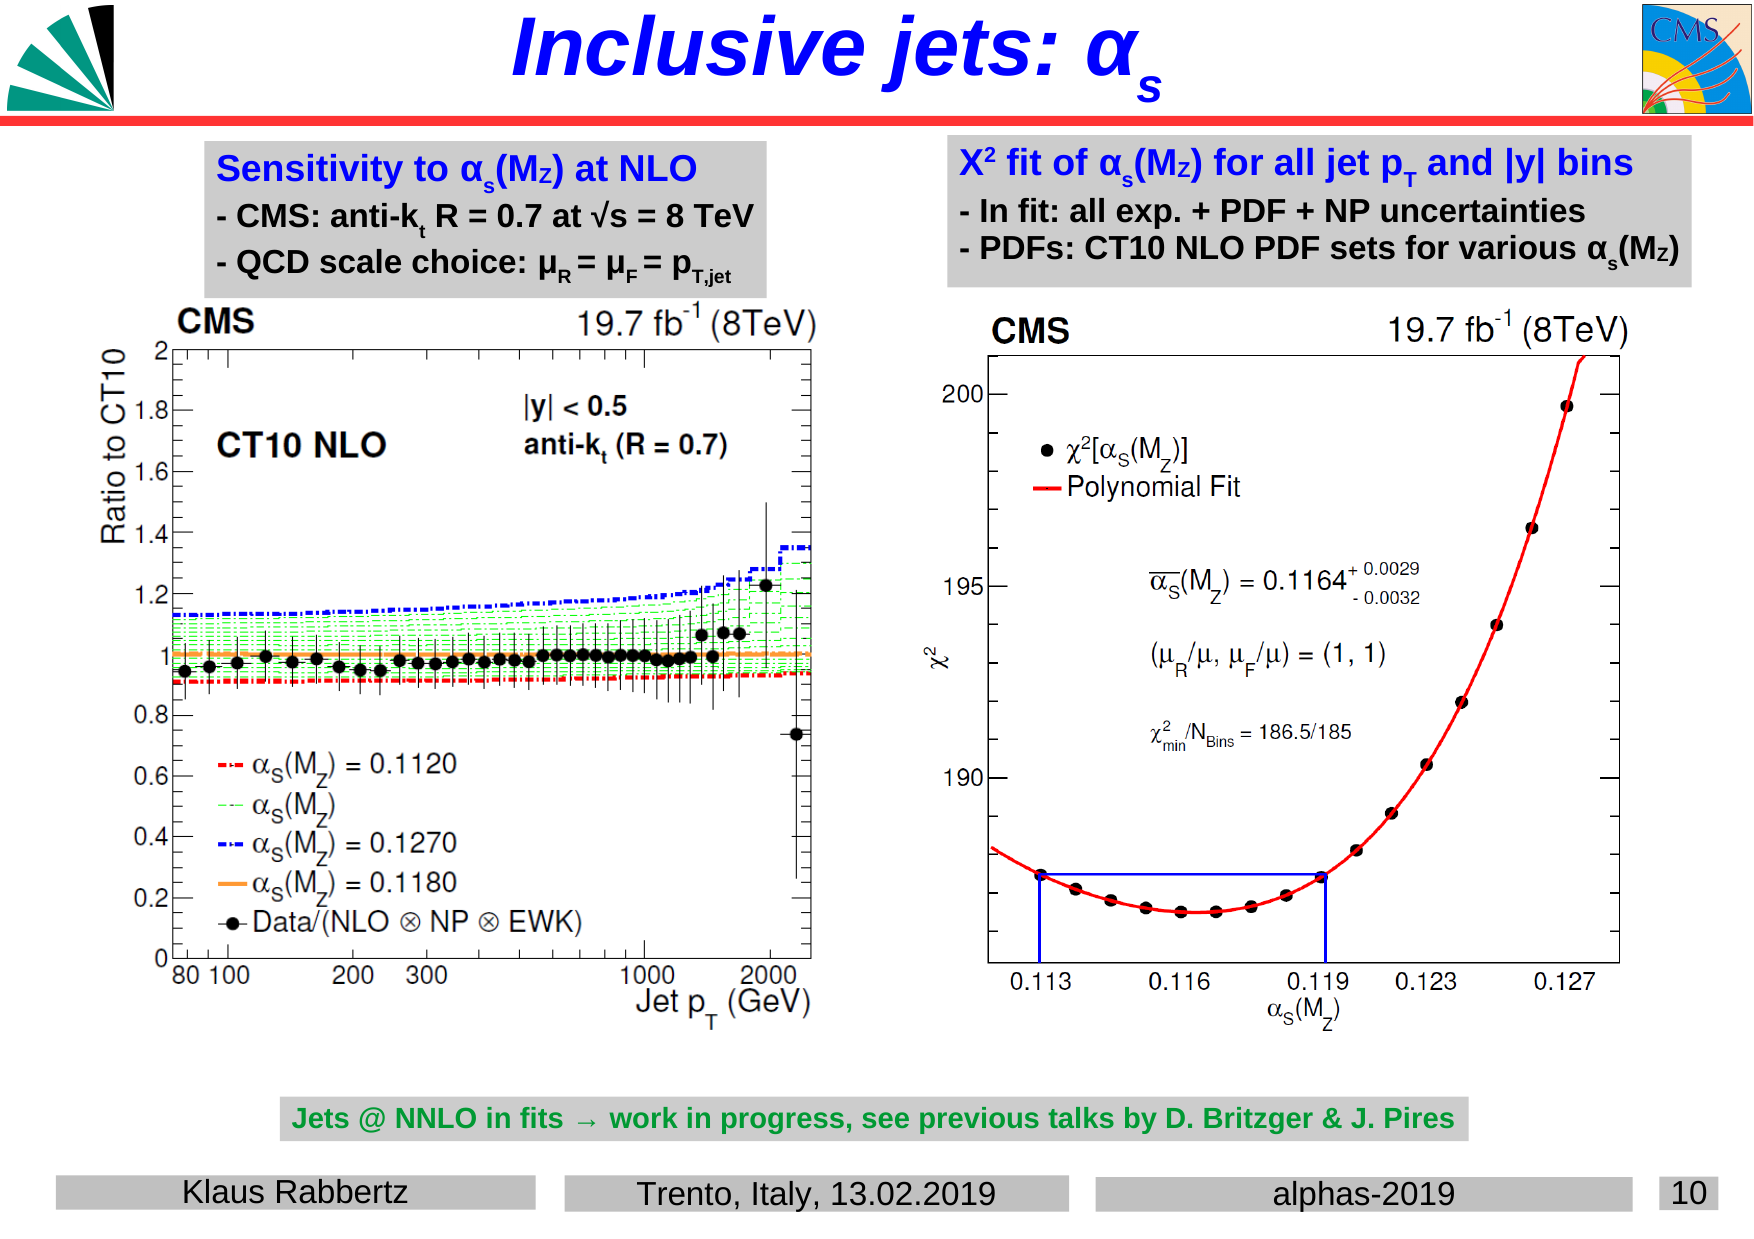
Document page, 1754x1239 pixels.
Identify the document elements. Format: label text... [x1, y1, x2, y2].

picture [922, 308, 1633, 1036]
text_box Sensitivity to αs(MZ) at NLO - CMS: anti-kt R = 0.7 at √s = 8 TeV - QCD scale choice: μR = μF = pT,jet [204, 141, 767, 299]
text_box Jets @ NNLO in fits → work in progress, see previous talks by D. Britzger & J. Pires [279, 1096, 1469, 1142]
picture [89, 297, 825, 1033]
picture [1642, 4, 1752, 114]
text_box Χ2 fit of αs(MZ) for all jet pT and |y| bins - In fit: all exp. + PDF + NP uncertainties - PDFs: CT10 NLO PDF sets for various αs(MZ) [947, 135, 1692, 288]
picture [7, 5, 114, 112]
title Inclusive jets: αs [129, 0, 1545, 114]
